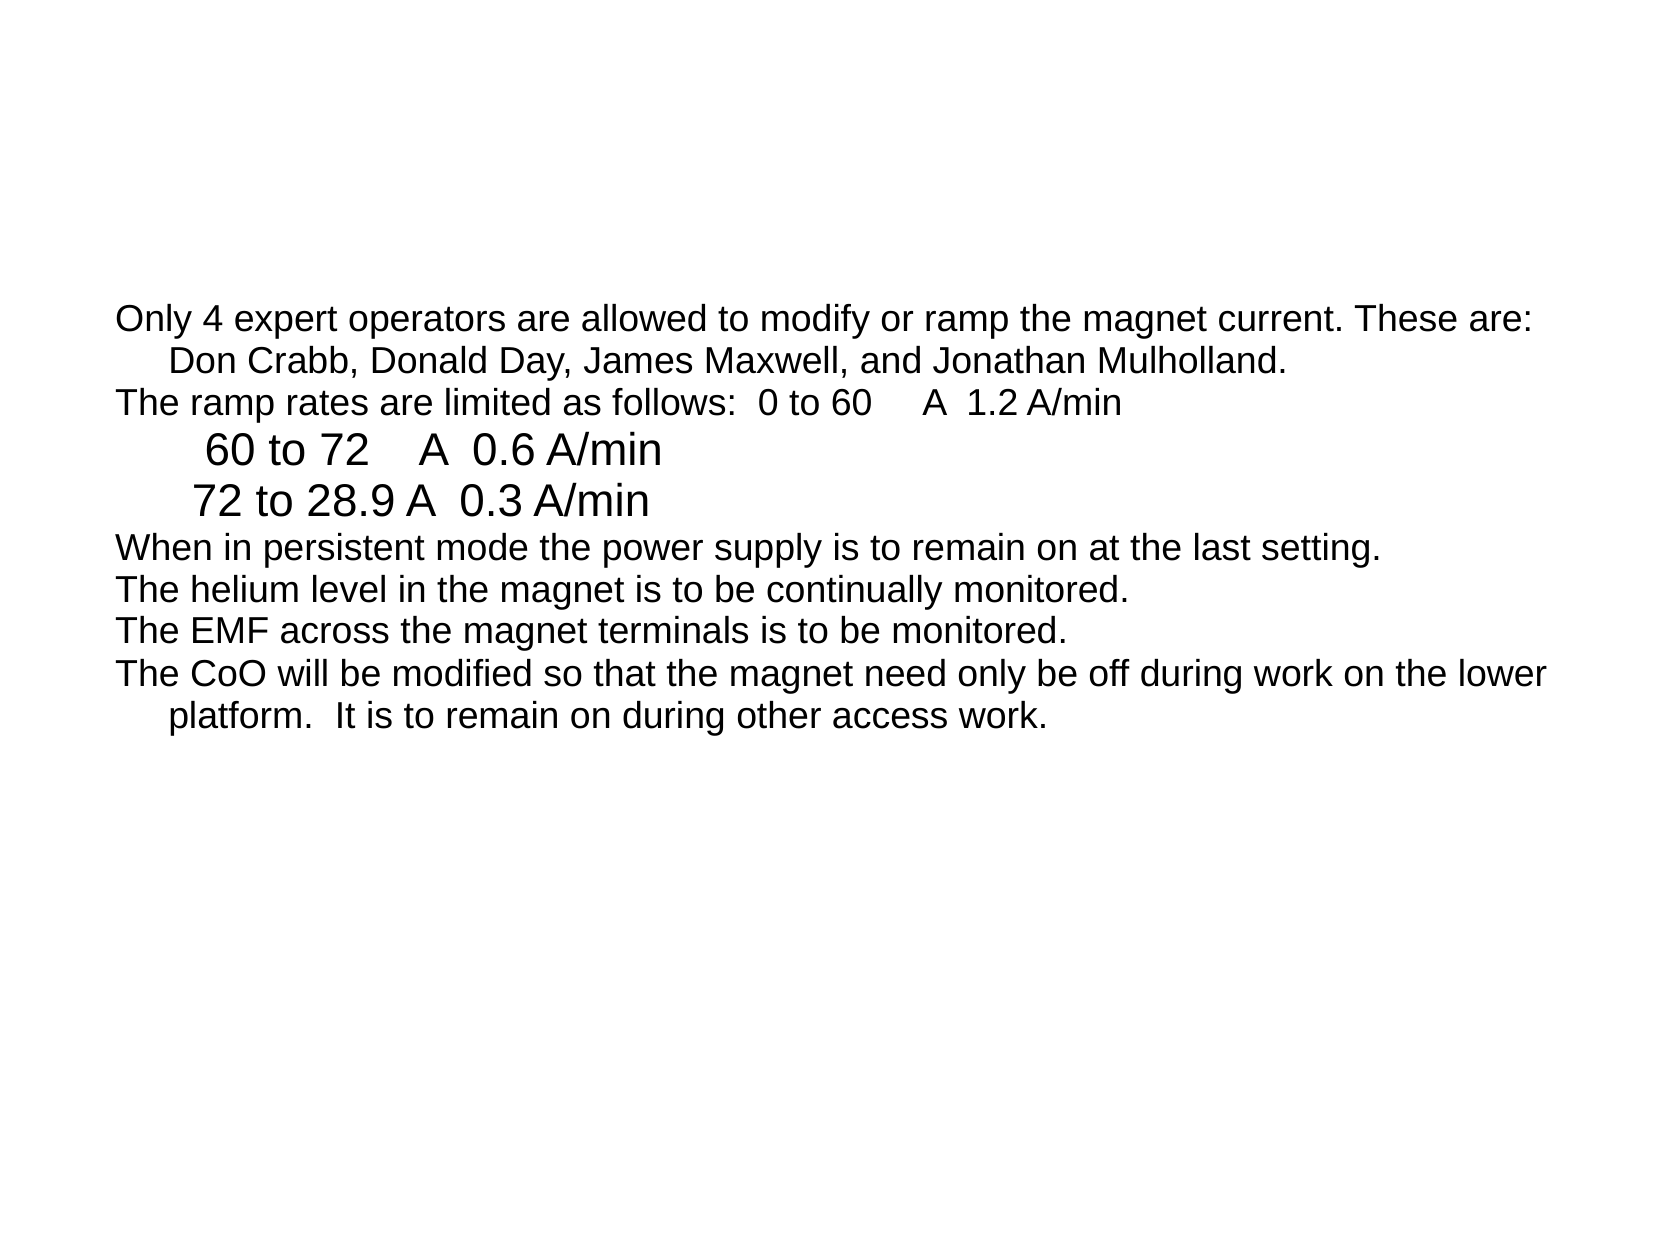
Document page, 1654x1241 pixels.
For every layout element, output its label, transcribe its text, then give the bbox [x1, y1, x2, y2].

text_box Only 4 expert operators are allowed to modify or ramp the magnet current. These are: Don Crabb, Donald Day, James Maxwell, and Jonathan Mulholland. The ramp rates are limited as follows: 0 to 60 A 1.2 A/min 60 to 72 A 0.6 A/min 72 to 28.9 A 0.3 A/min When in persistent mode the power supply is to remain on at the last setting. The helium level in the magnet is to be continually monitored. The EMF across the magnet terminals is to be monitored. The CoO will be modified so that the magnet need only be off during work on the lower platform. It is to remain on during other access work. [82, 290, 1571, 934]
